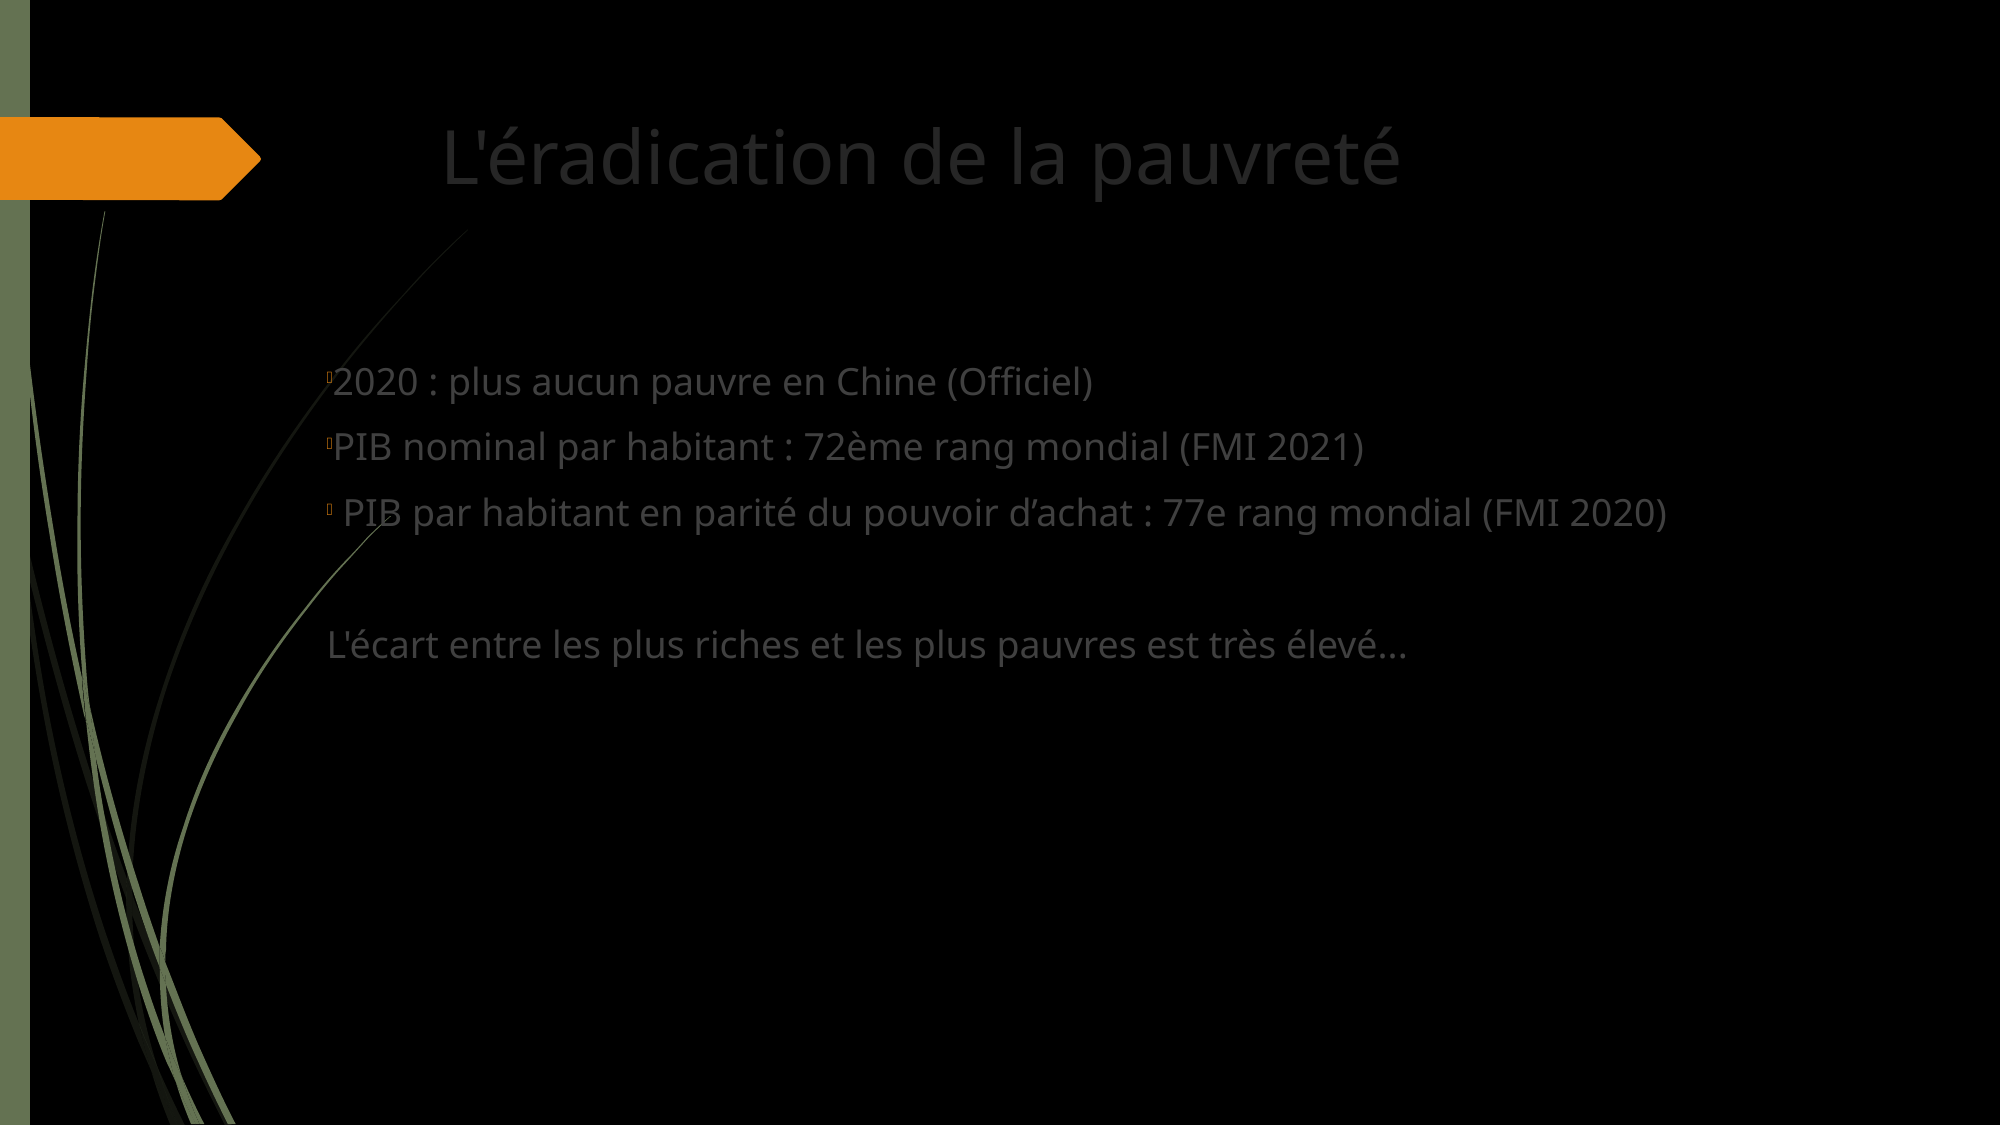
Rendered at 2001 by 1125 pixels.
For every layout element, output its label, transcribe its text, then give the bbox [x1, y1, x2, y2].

list 2020 : plus aucun pauvre en Chine (Officiel) PIB nominal par habitant : 72ème rang mondial (FMI 2021) PIB par habitant en parité du pouvoir d’achat : 77e rang mondial (FMI 2020) L'écart entre les plus riches et les plus pauvres est très élevé... [311, 350, 1888, 970]
title L'éradication de la pauvreté [425, 102, 1888, 313]
